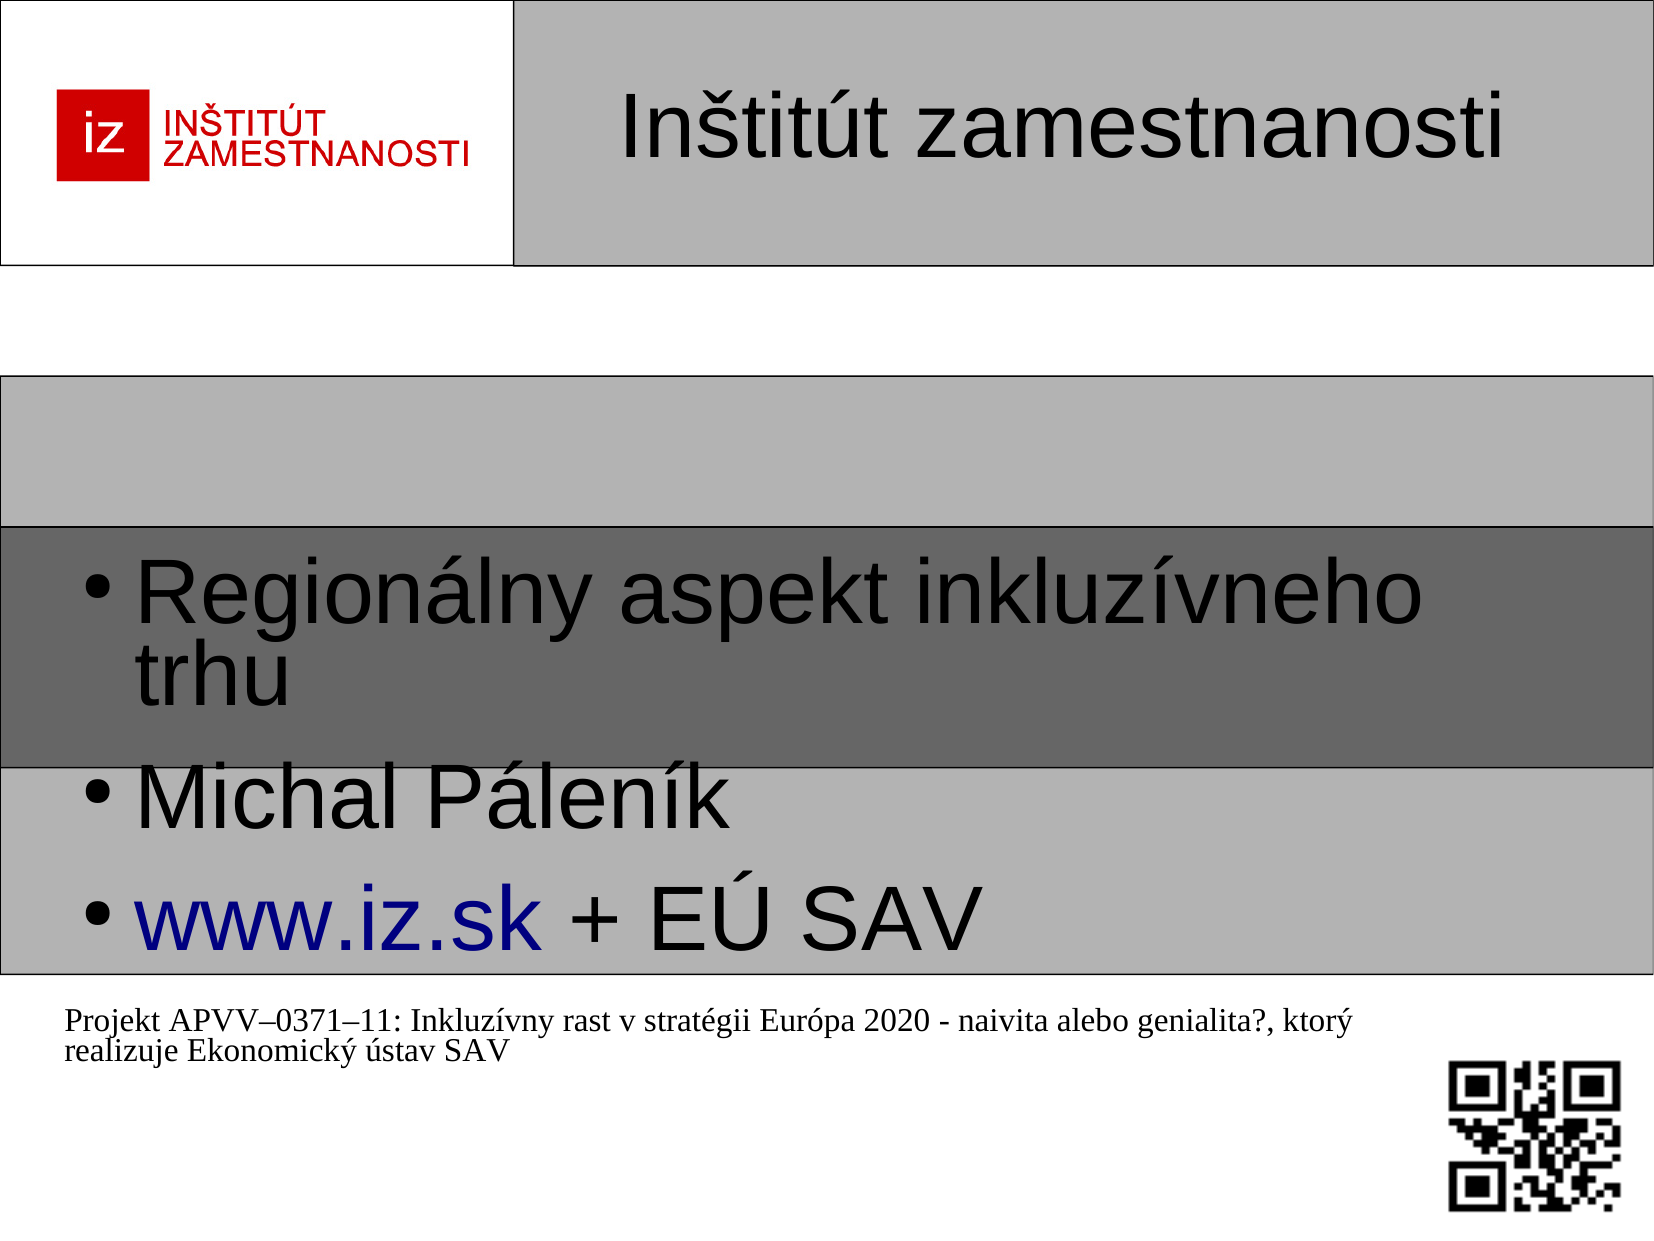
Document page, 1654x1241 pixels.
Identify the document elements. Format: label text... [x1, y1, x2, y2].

text_box [0, 376, 1654, 975]
title Inštitút zamestnanosti [561, 29, 1565, 237]
list Regionálny aspekt inkluzívneho trhu Michal Páleník www.iz.sk + EÚ SAV Projekt APVV–0371–11: Inkluzívny rast v stratégii Európa 2020 - naivita alebo genialita?, ktorý realizuje Ekonomický ústav SAV [64, 557, 1447, 1088]
picture [1417, 1033, 1654, 1241]
picture [5, 8, 512, 257]
